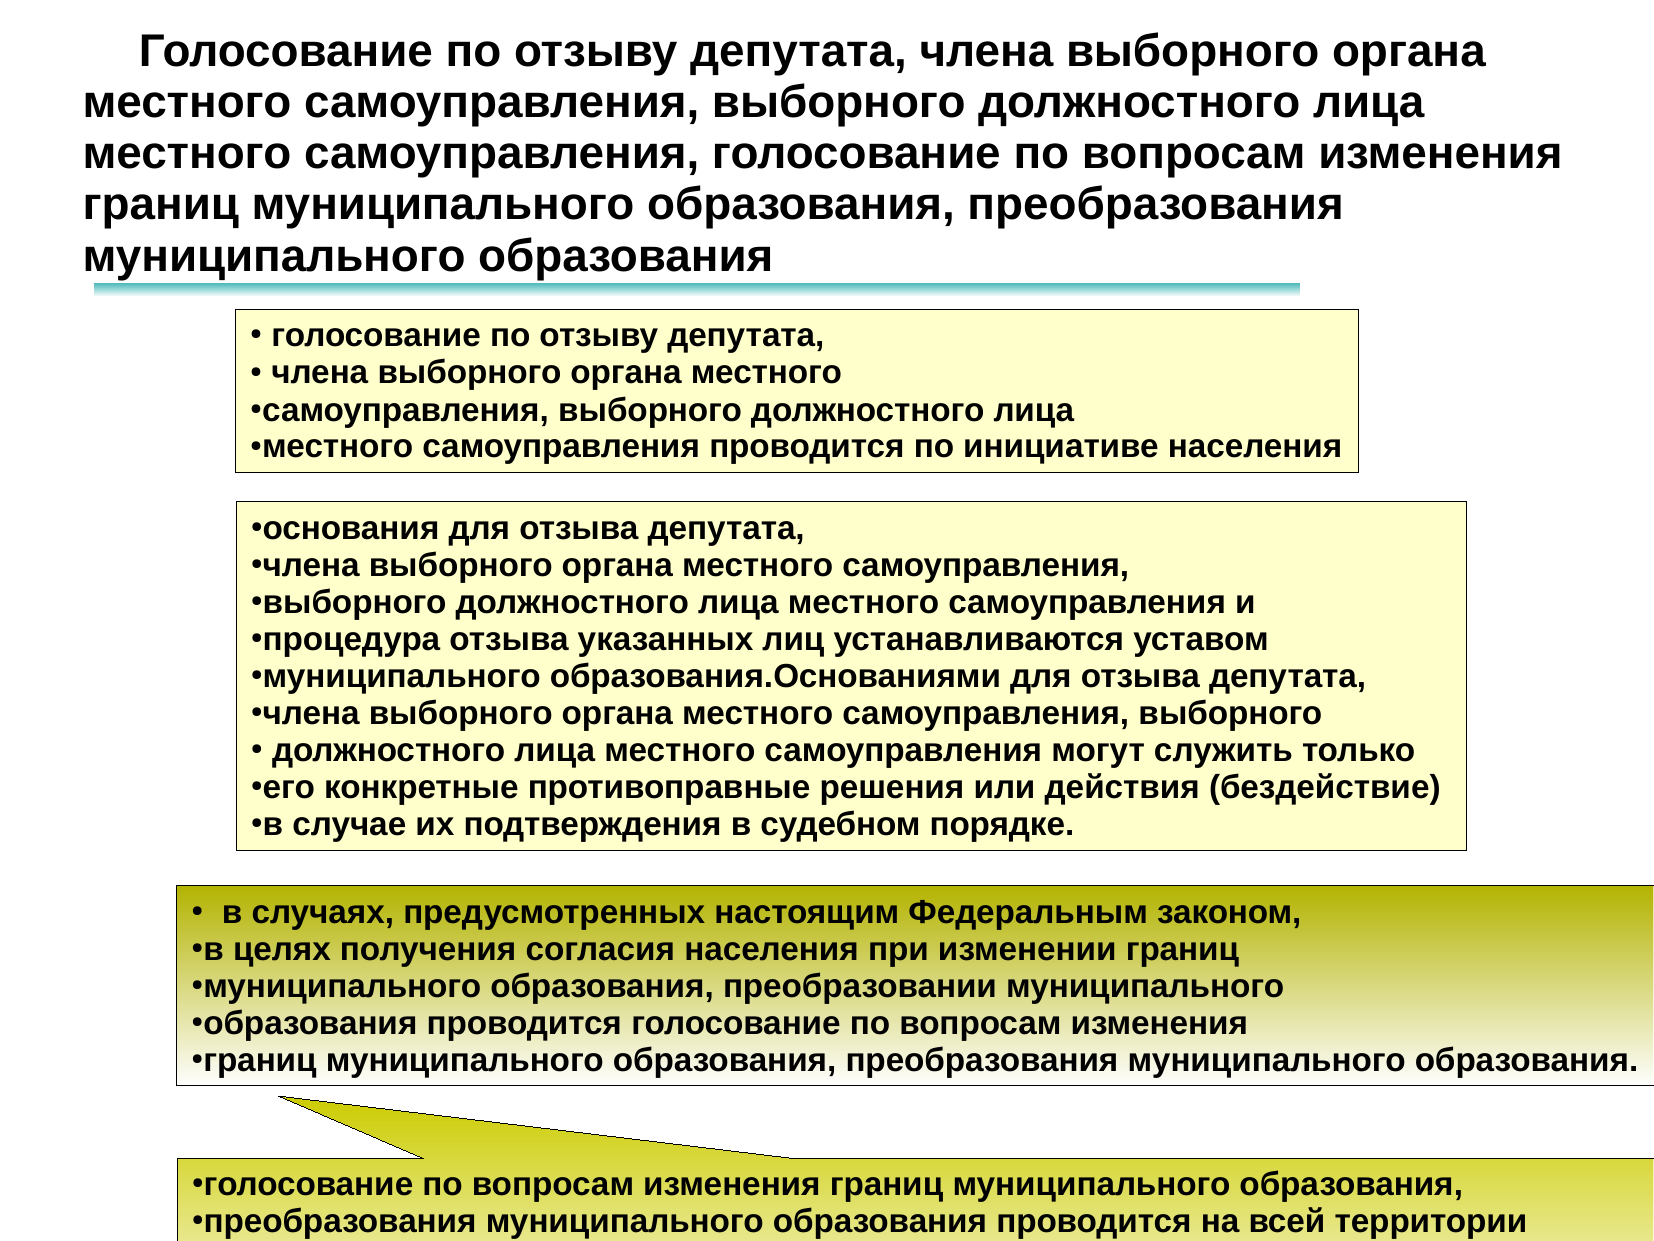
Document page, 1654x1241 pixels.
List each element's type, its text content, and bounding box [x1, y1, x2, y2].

text_box основания для отзыва депутата, члена выборного органа местного самоуправления, выборного должностного лица местного самоуправления и процедура отзыва указанных лиц устанавливаются уставом муниципального образования.Основаниями для отзыва депутата, члена выборного органа местного самоуправления, выборного должностного лица местного самоуправления могут служить только его конкретные противоправные решения или действия (бездействие) в случае их подтверждения в судебном порядке. [236, 501, 1467, 851]
text_box в случаях, предусмотренных настоящим Федеральным законом, в целях получения согласия населения при изменении границ муниципального образования, преобразовании муниципального образования проводится голосование по вопросам изменения границ муниципального образования, преобразования муниципального образования. [176, 885, 1654, 1086]
text_box [94, 283, 1300, 296]
text_box голосование по отзыву депутата, члена выборного органа местного самоуправления, выборного должностного лица местного самоуправления проводится по инициативе населения [235, 309, 1359, 473]
text_box голосование по вопросам изменения границ муниципального образования, преобразования муниципального образования проводится на всей территории муниципального образования или на части его территории в соответствии с частями 2 и 3 статьи 12, частями 3, 5 и 7 статьи 13 настоящего Федерального закона. [177, 1096, 1654, 1241]
title Голосование по отзыву депутата, члена выборного органа местного самоуправления, выборного должностного лица местного самоуправления, голосование по вопросам изменения границ муниципального образования, преобразования муниципального образования [82, 24, 1571, 282]
